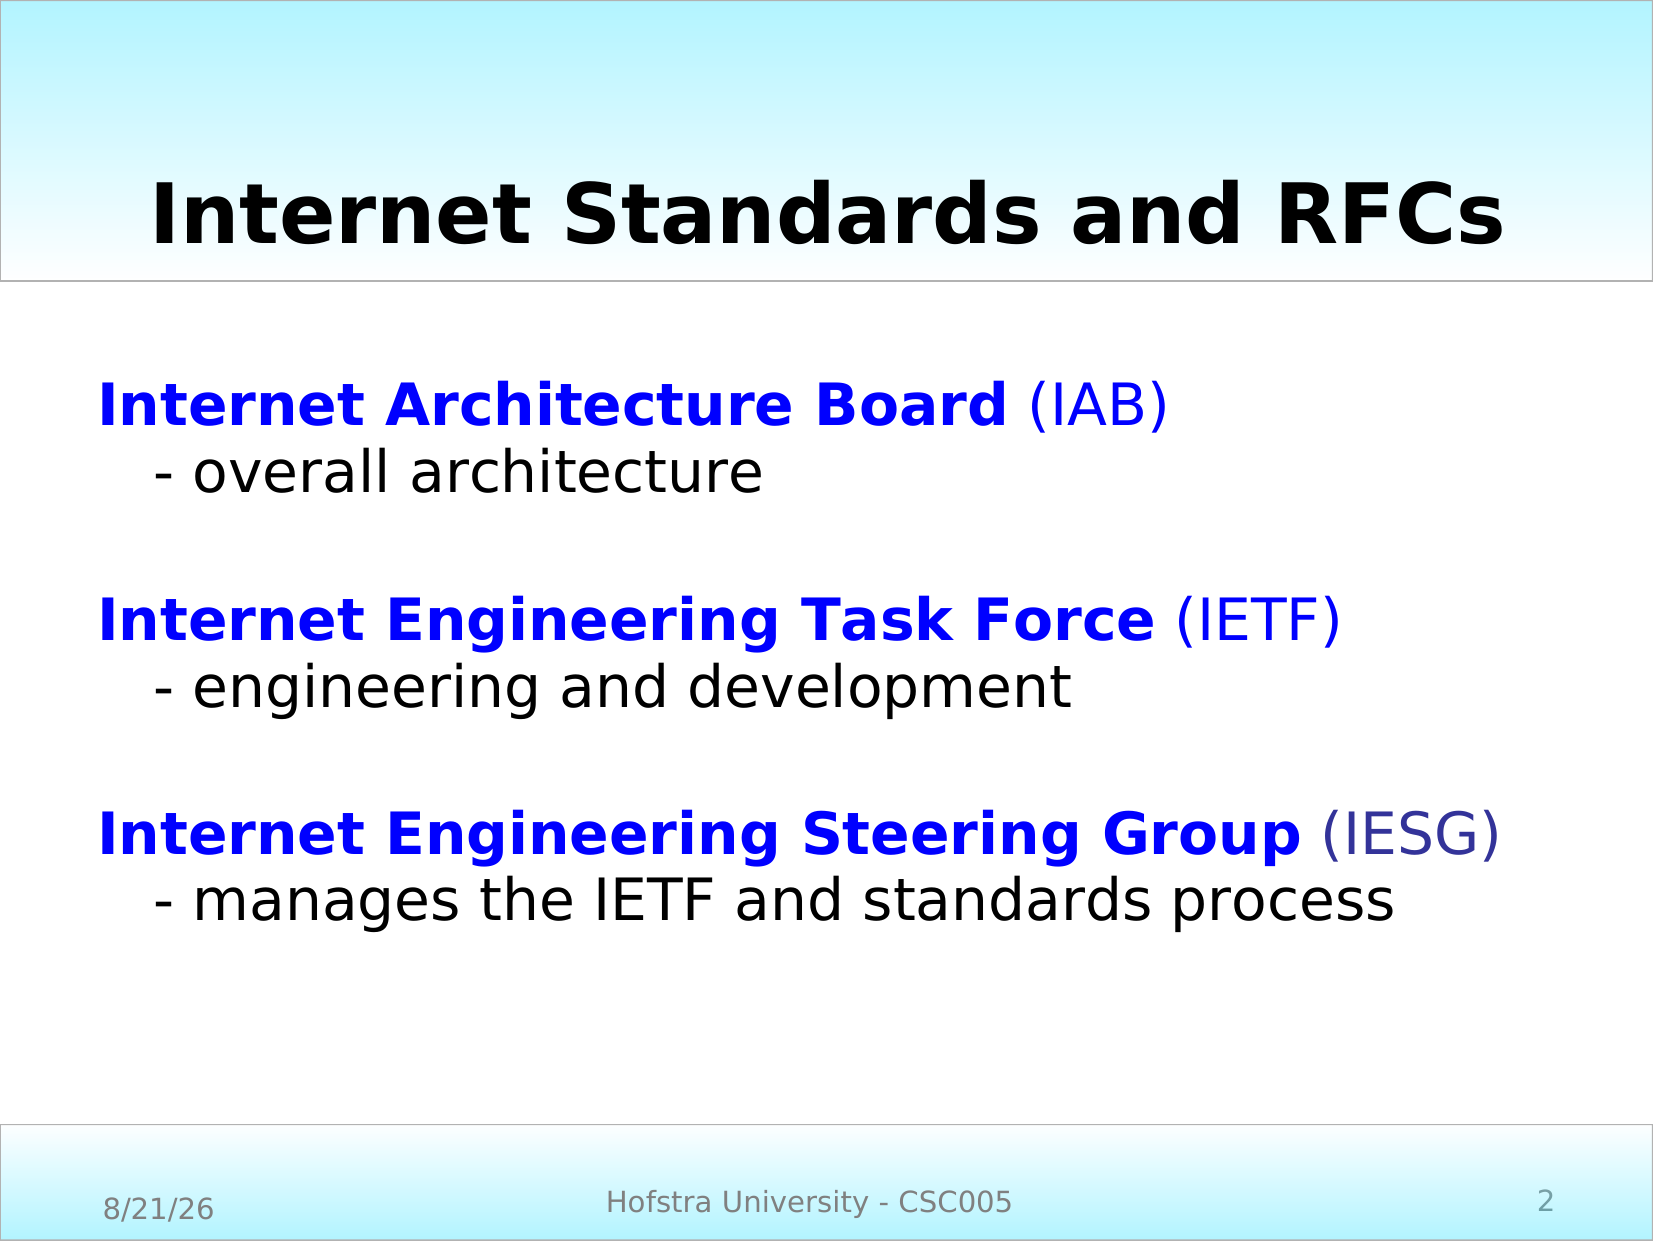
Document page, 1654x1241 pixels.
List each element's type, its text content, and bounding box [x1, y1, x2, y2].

list Internet Architecture Board (IAB) - overall architecture Internet Engineering Task Force (IETF) - engineering and development Internet Engineering Steering Group (IESG) - manages the IETF and standards process [82, 364, 1619, 1212]
title Internet Standards and RFCs [123, 0, 1533, 271]
